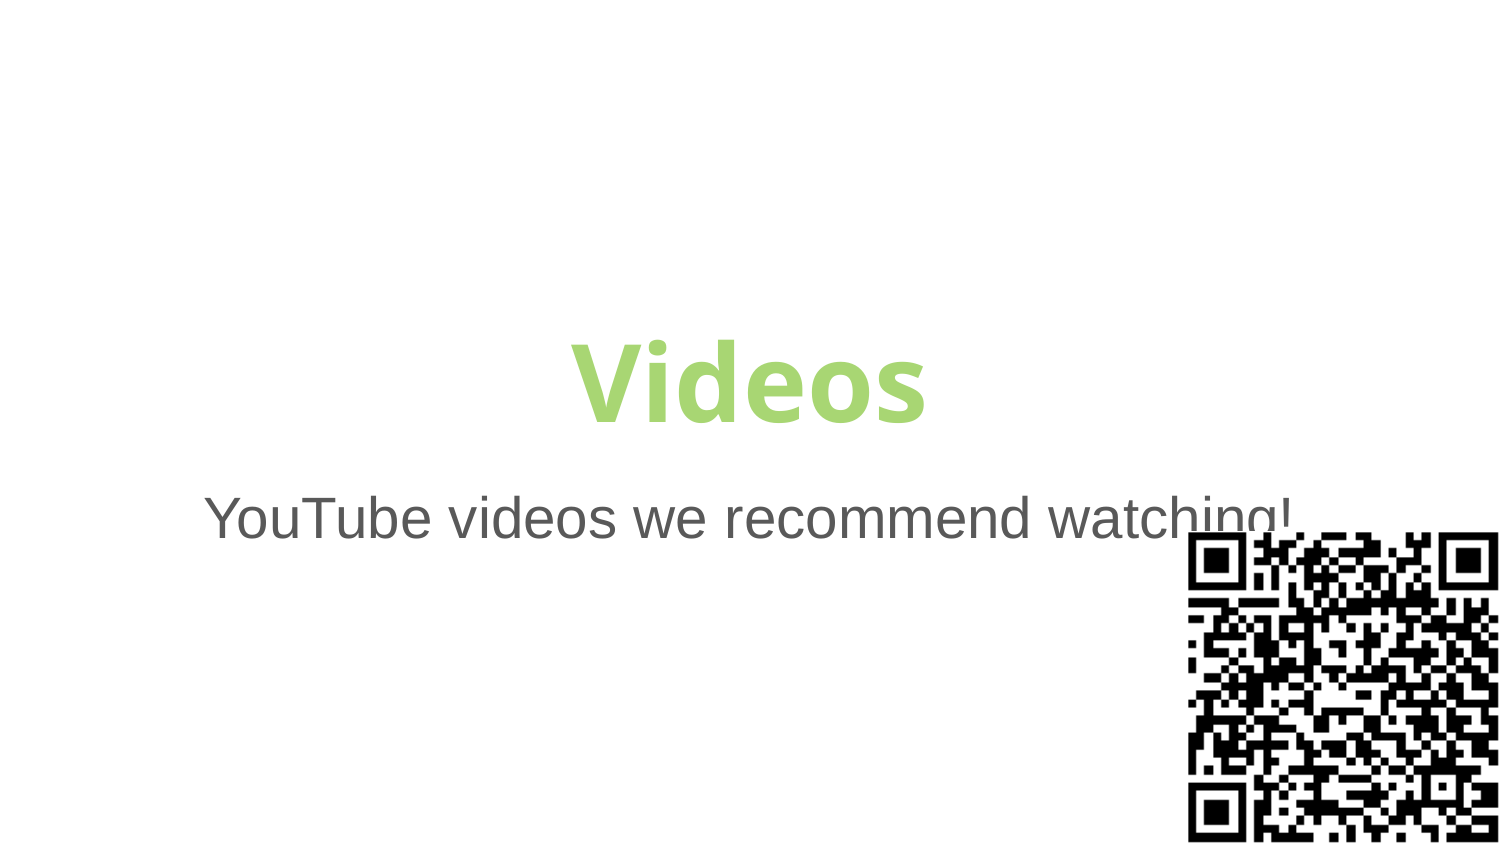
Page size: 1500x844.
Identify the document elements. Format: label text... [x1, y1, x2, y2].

subtitle YouTube videos we recommend watching! [51, 464, 1449, 595]
picture [1187, 531, 1500, 844]
title Videos [51, 122, 1449, 459]
